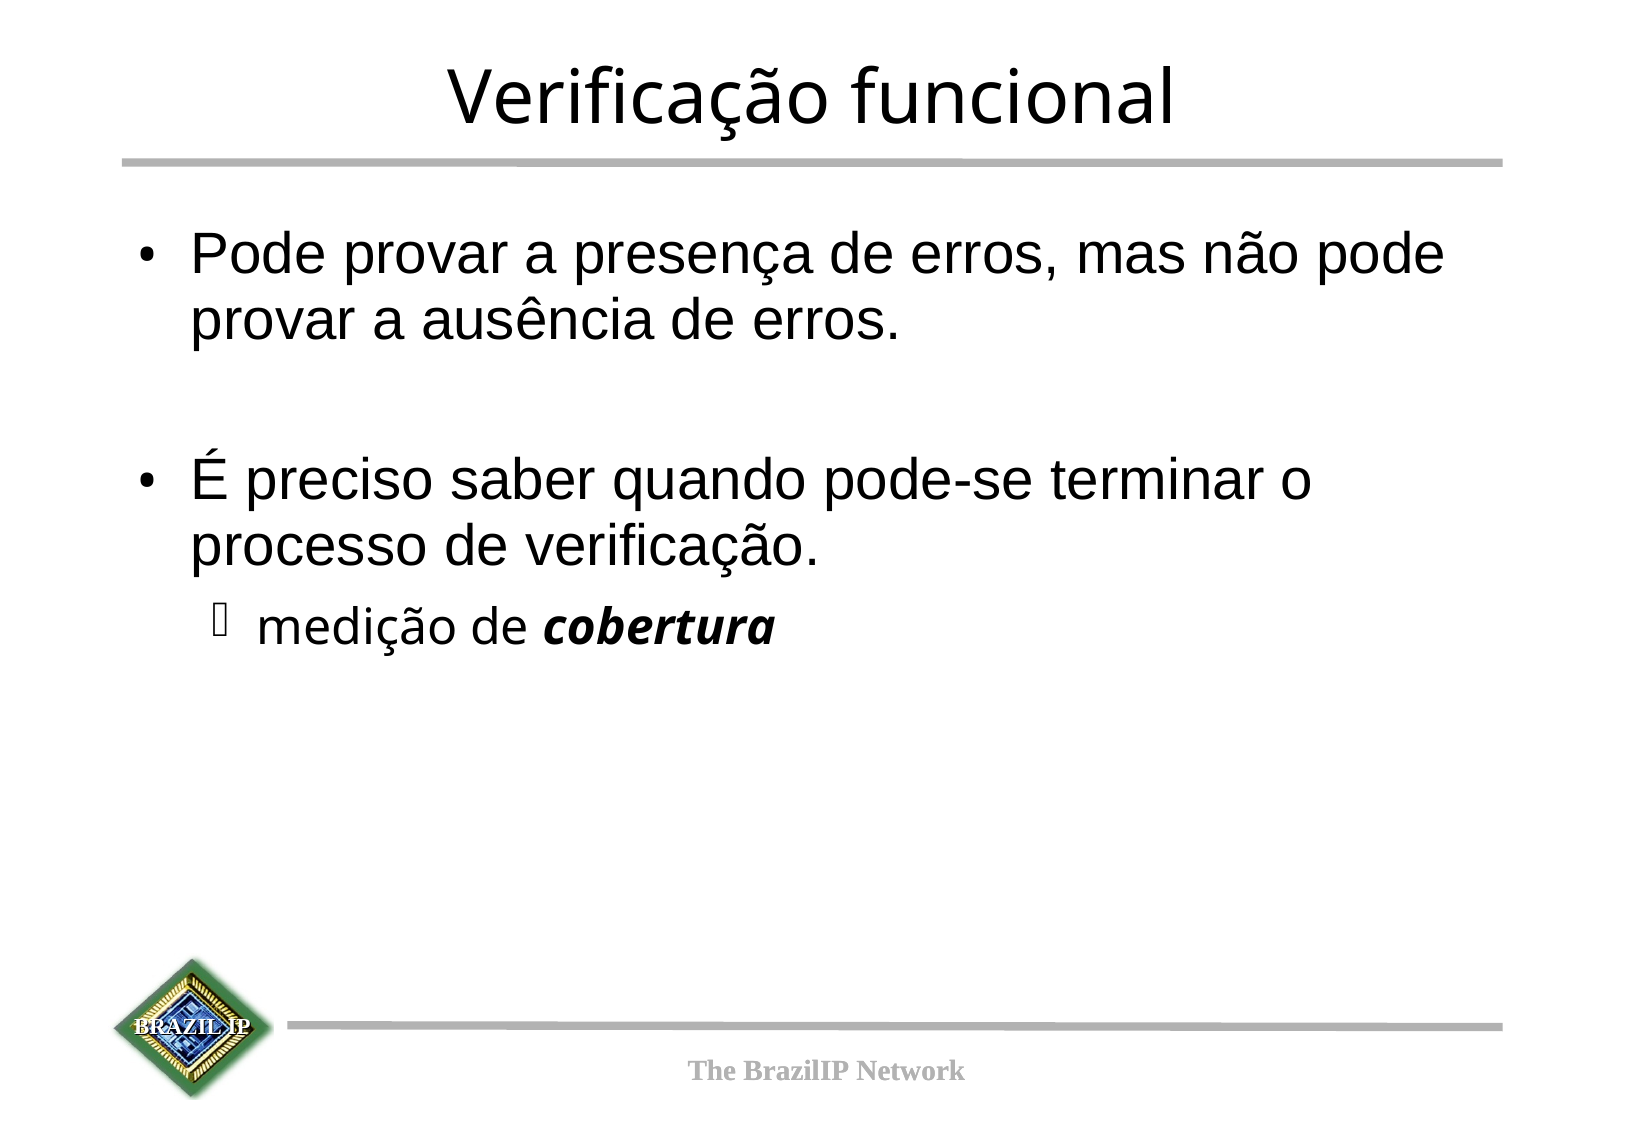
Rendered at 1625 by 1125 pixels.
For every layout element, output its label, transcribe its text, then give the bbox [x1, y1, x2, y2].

title Verificação funcional [121, 41, 1503, 147]
list Pode provar a presença de erros, mas não pode provar a ausência de erros. É preciso saber quando pode-se terminar o processo de verificação. medição de cobertura [121, 212, 1488, 943]
picture [108, 953, 274, 1100]
